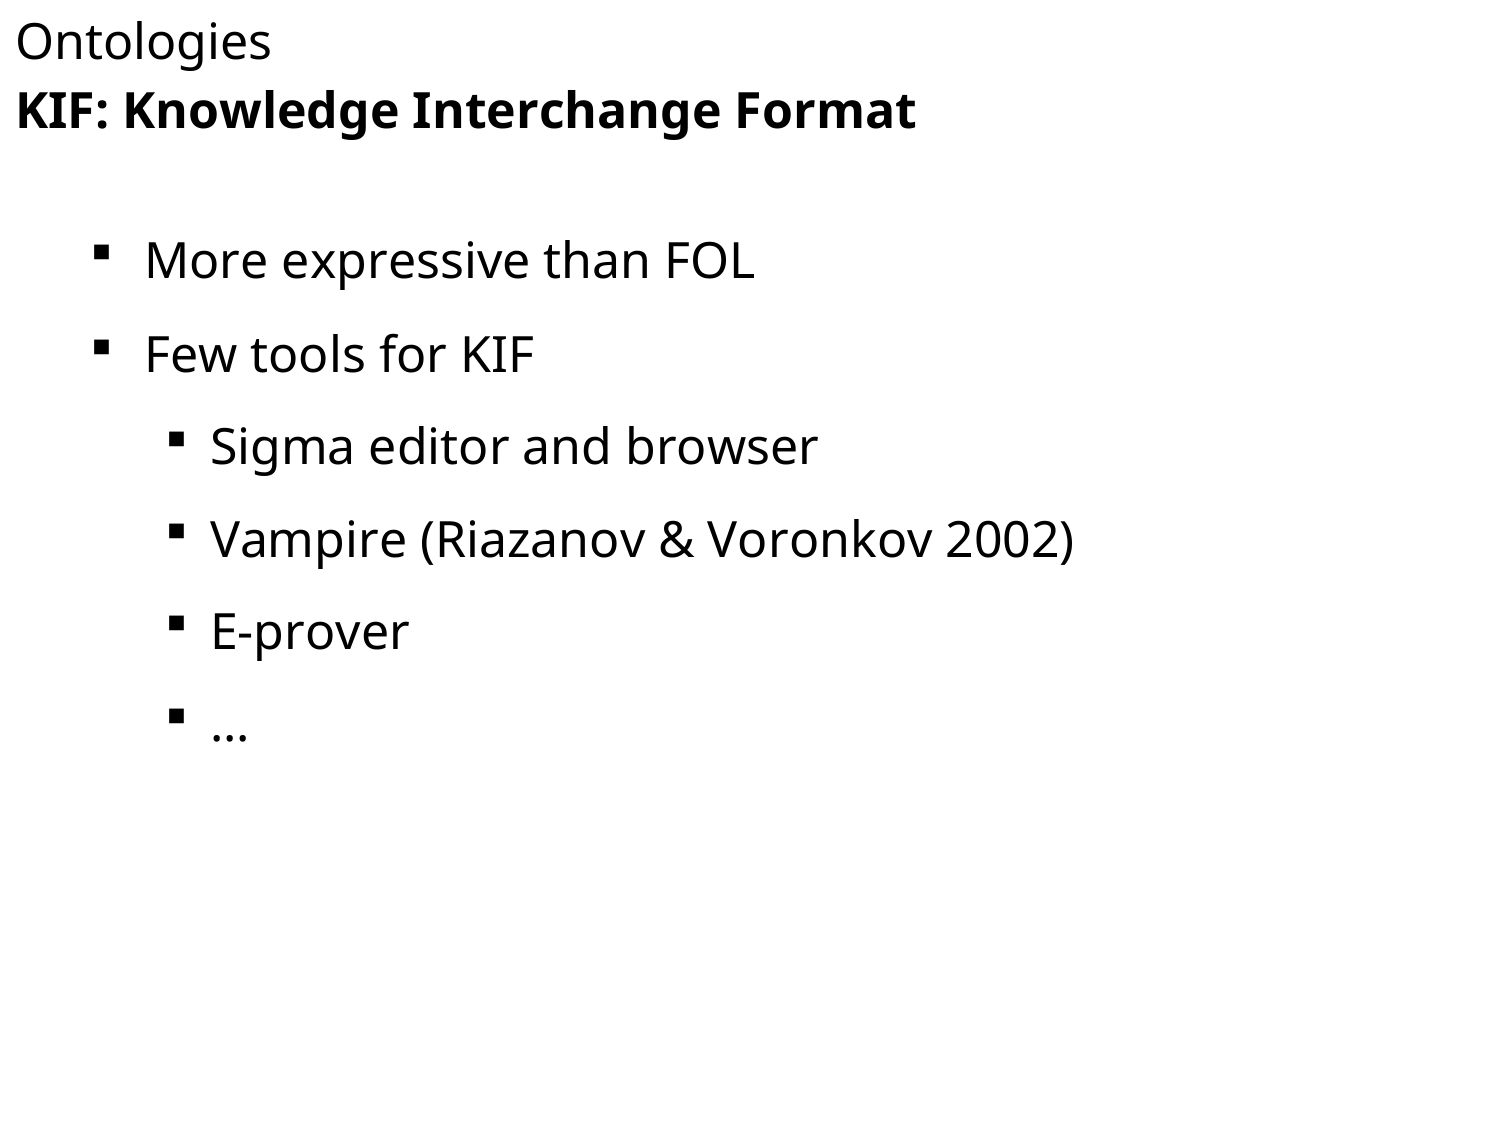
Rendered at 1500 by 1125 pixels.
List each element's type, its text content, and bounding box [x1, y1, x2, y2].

title Ontologies KIF: Knowledge Interchange Format [0, 0, 1401, 151]
list More expressive than FOL Few tools for KIF Sigma editor and browser Vampire (Riazanov & Voronkov 2002) E-prover ... [75, 207, 1426, 1006]
